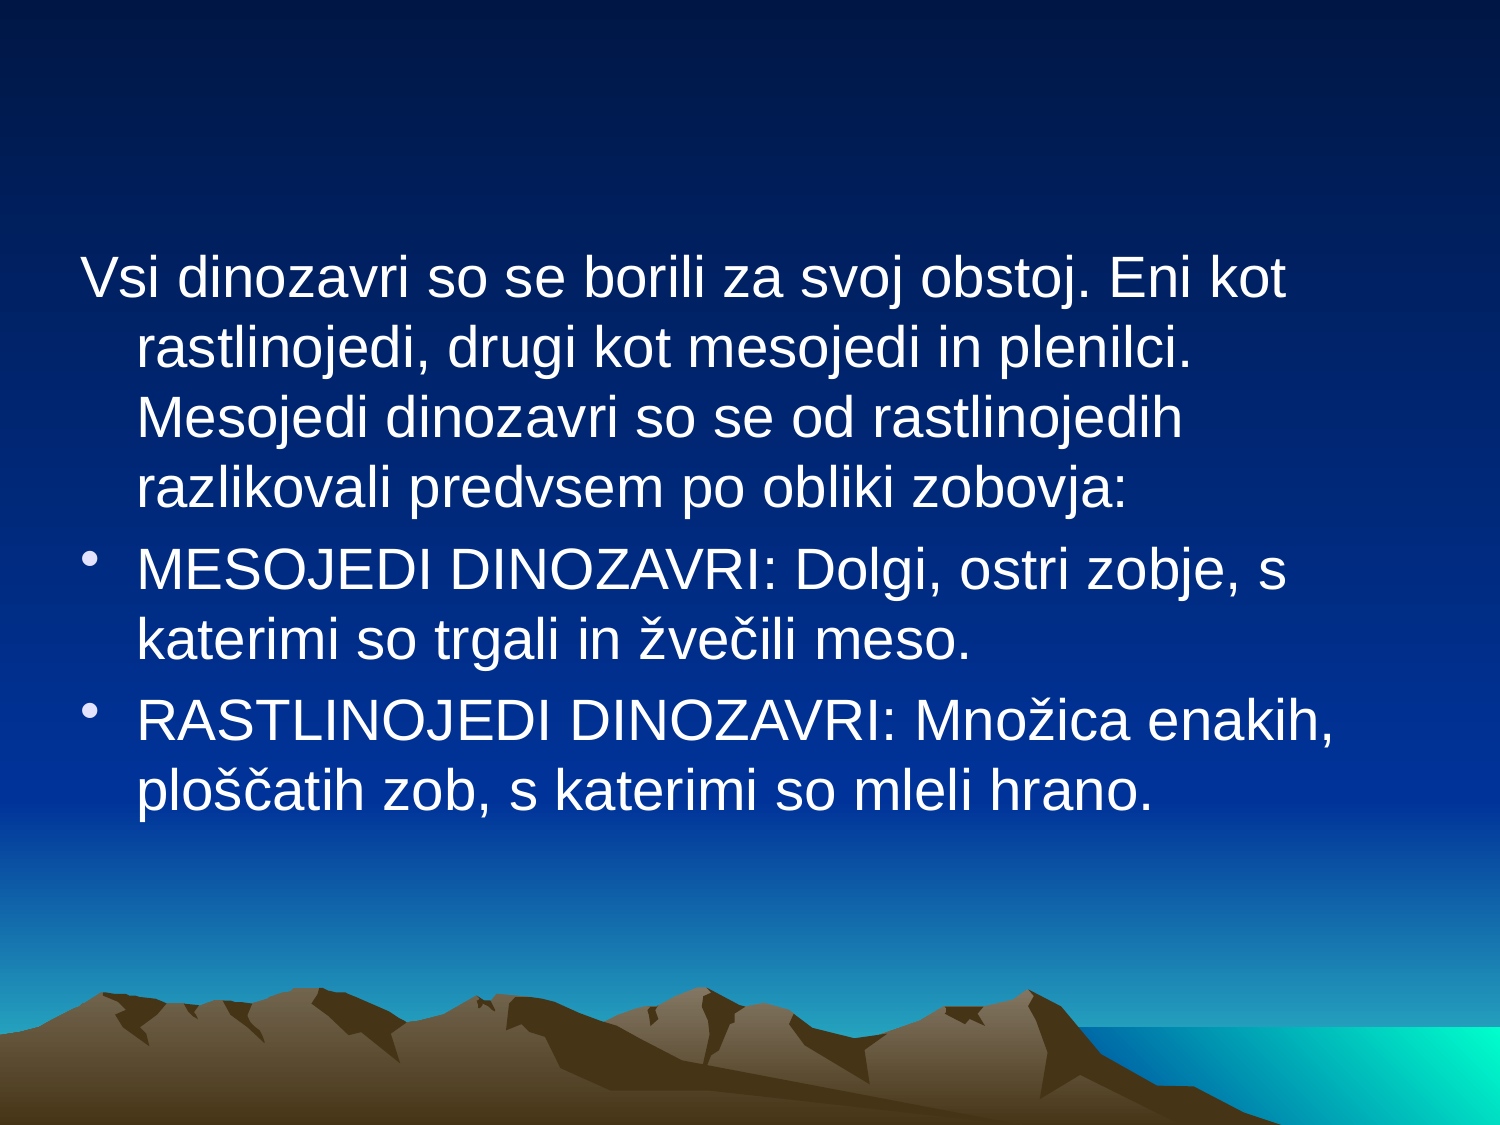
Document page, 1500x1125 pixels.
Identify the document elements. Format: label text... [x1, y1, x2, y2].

list Vsi dinozavri so se borili za svoj obstoj. Eni kot rastlinojedi, drugi kot mesojedi in plenilci. Mesojedi dinozavri so se od rastlinojedih razlikovali predvsem po obliki zobovja: MESOJEDI DINOZAVRI: Dolgi, ostri zobje, s katerimi so trgali in žvečili meso. RASTLINOJEDI DINOZAVRI: Množica enakih, ploščatih zob, s katerimi so mleli hrano. [64, 231, 1415, 970]
